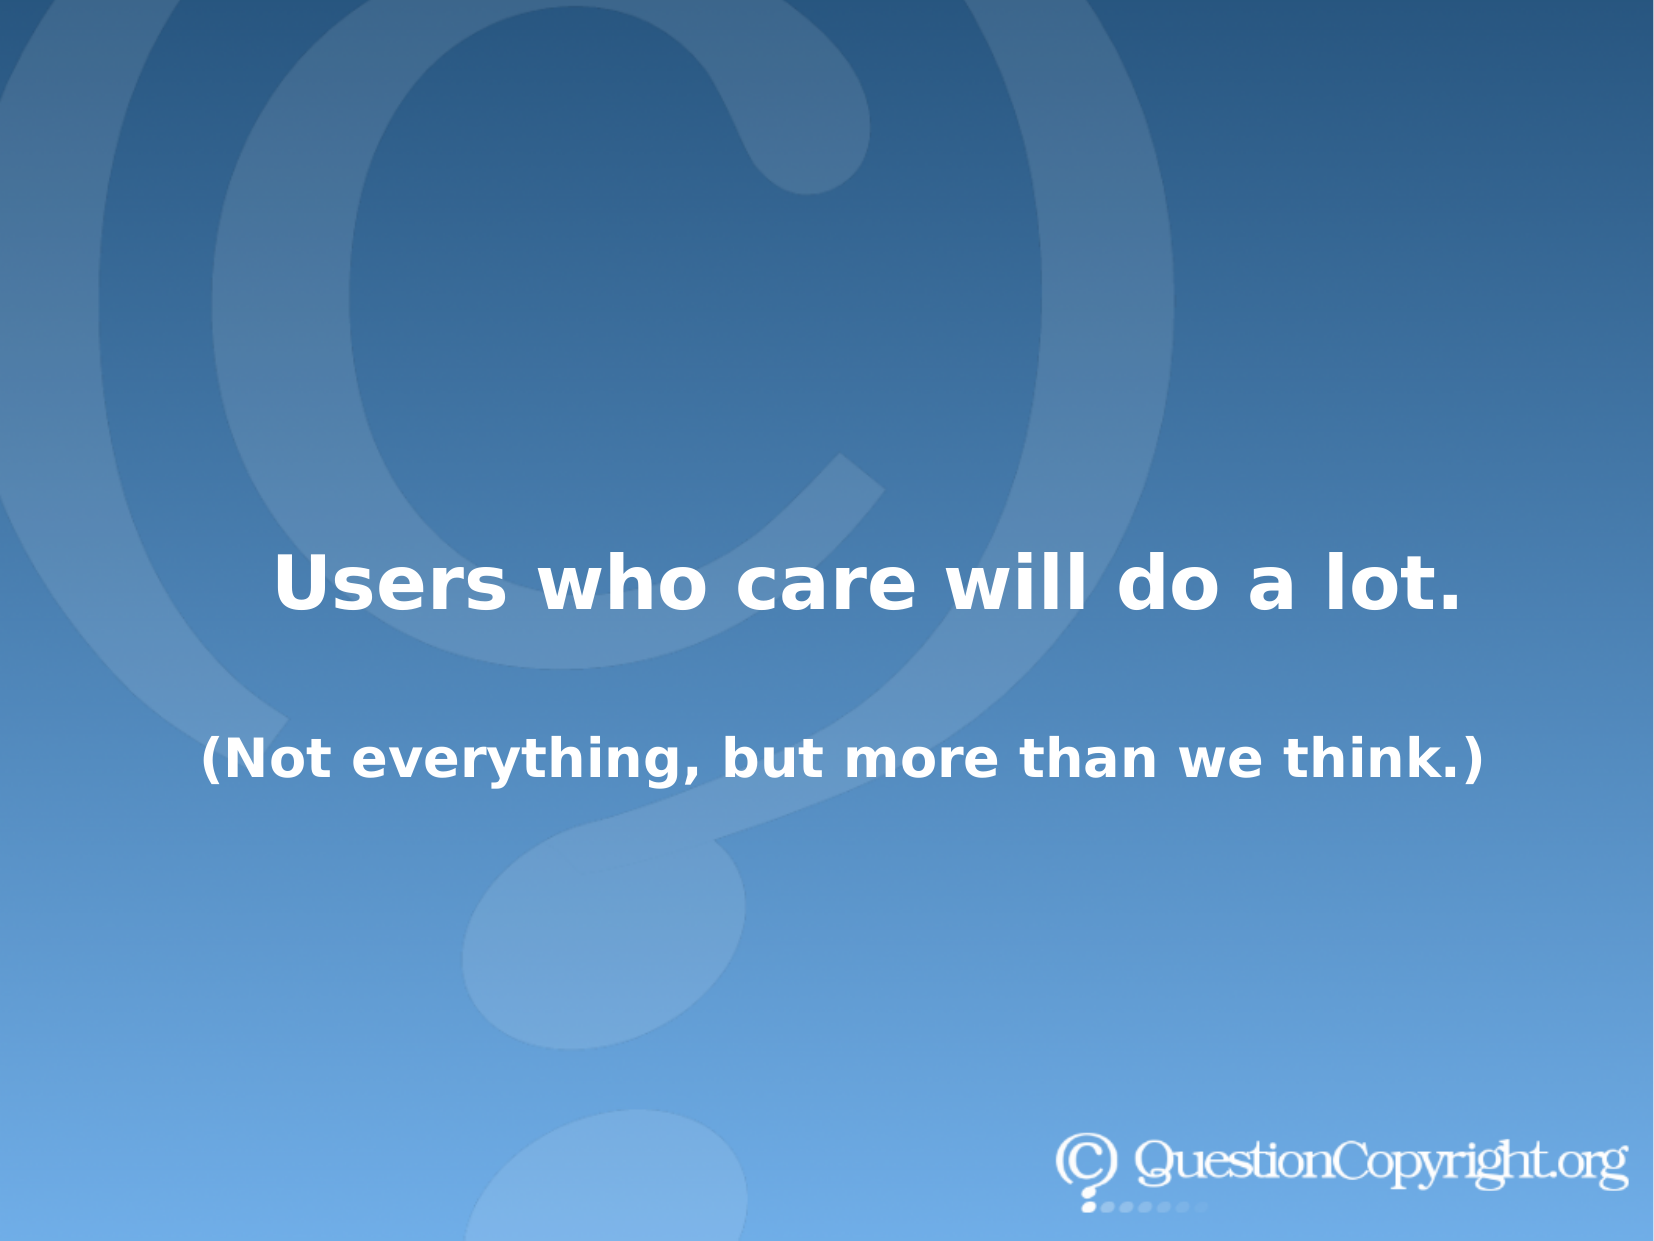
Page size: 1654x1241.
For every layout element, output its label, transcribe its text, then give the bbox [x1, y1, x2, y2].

text_box Users who care will do a lot. [256, 532, 1481, 635]
picture [0, 0, 1654, 1241]
text_box (Not everything, but more than we think.) [184, 719, 1503, 798]
